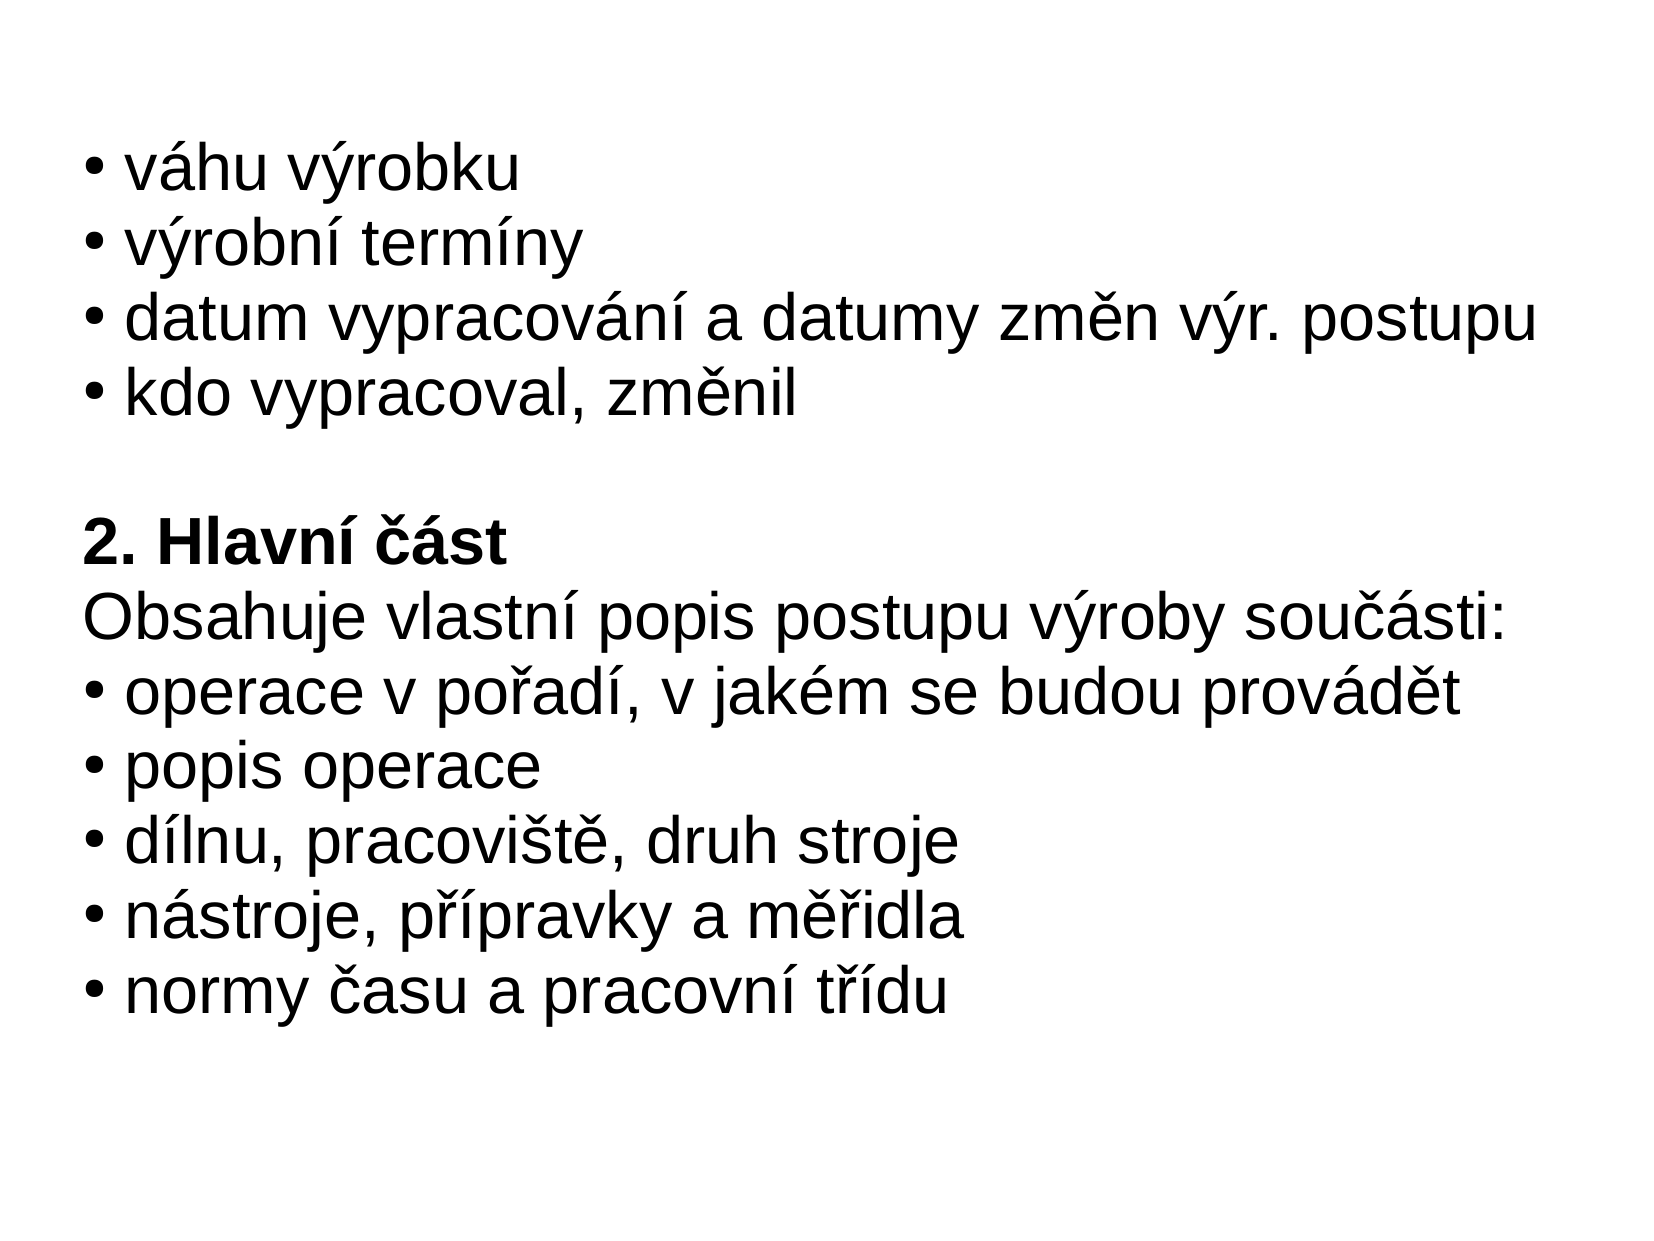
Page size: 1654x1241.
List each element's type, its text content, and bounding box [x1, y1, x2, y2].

subtitle váhu výrobku výrobní termíny datum vypracování a datumy změn výr. postupu kdo vypracoval, změnil 2. Hlavní část Obsahuje vlastní popis postupu výroby součásti: operace v pořadí, v jakém se budou provádět popis operace dílnu, pracoviště, druh stroje nástroje, přípravky a měřidla normy času a pracovní třídu [82, 56, 1571, 1102]
